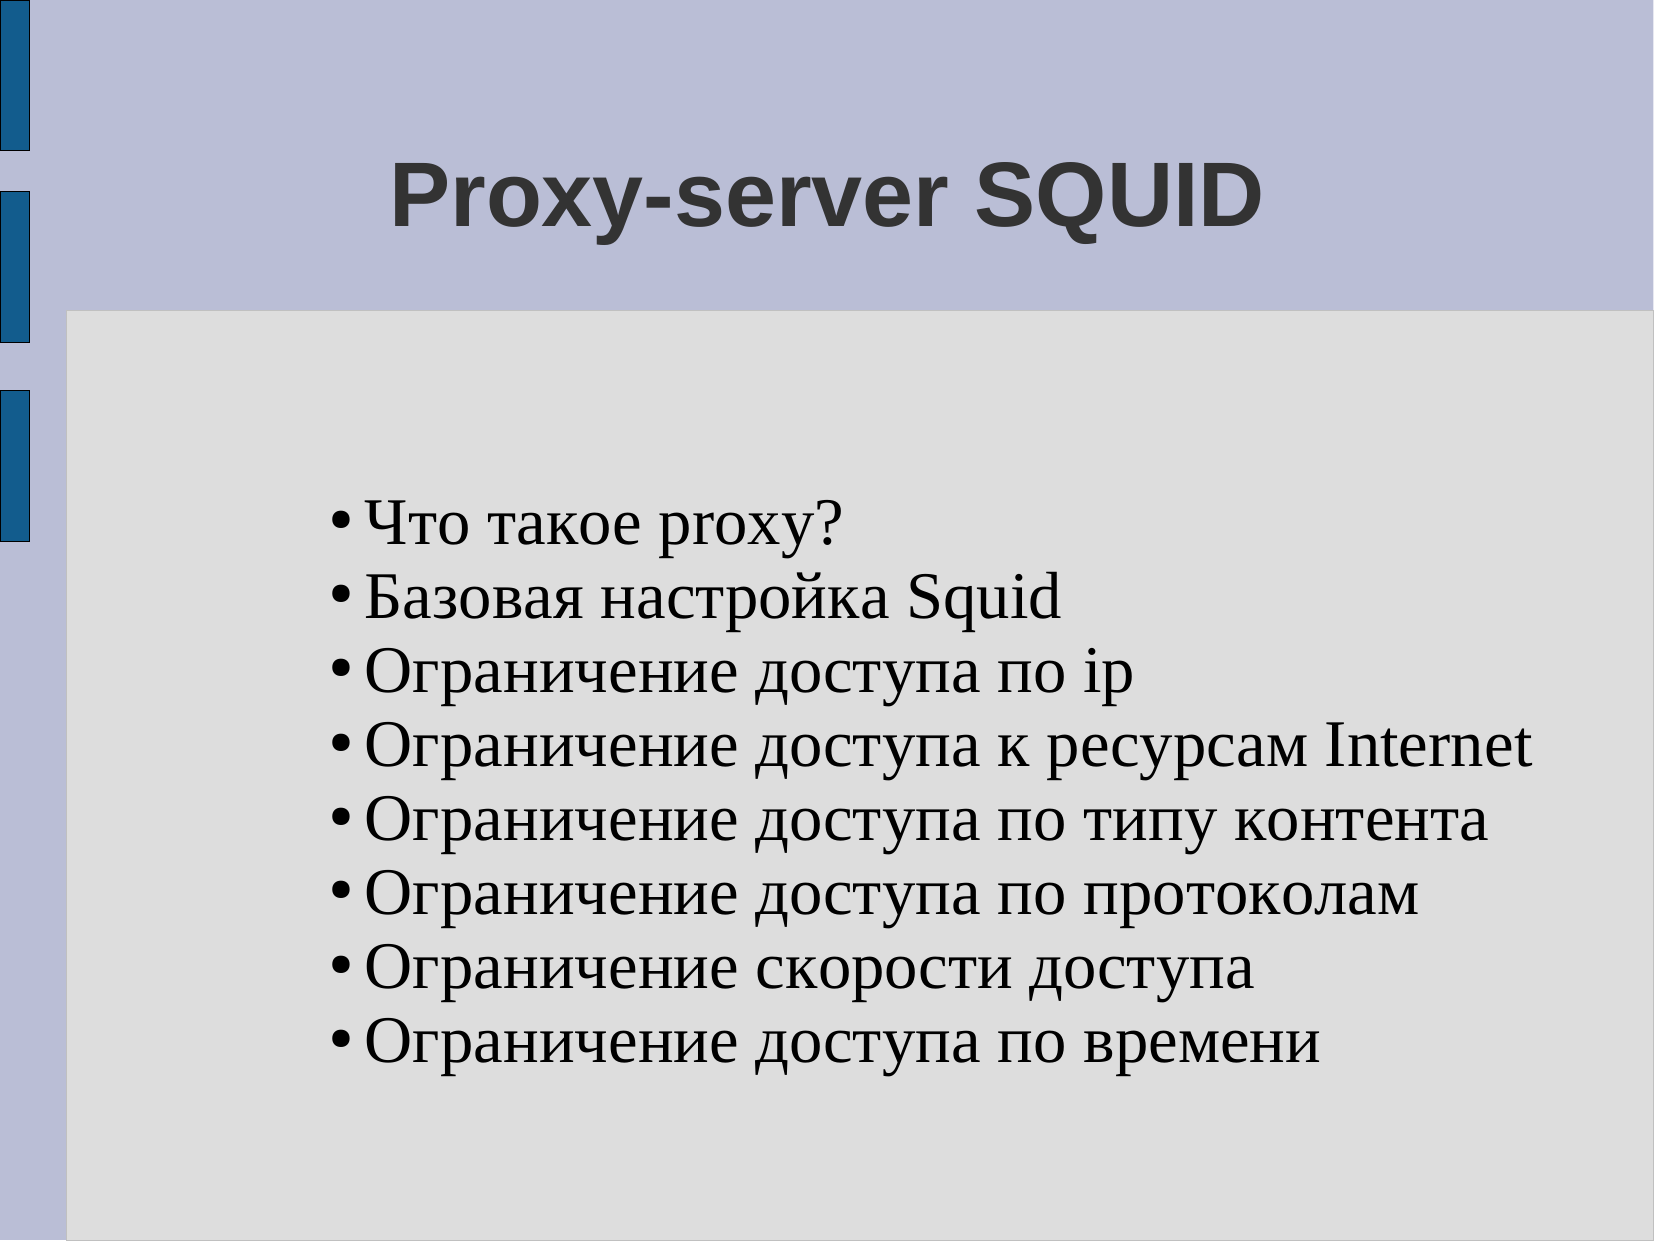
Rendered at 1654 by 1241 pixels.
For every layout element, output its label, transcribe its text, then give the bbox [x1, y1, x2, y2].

subtitle Что такое proxy? Базовая настройка Squid Ограничение доступа по ip Ограничение доступа к ресурсам Internet Ограничение доступа по типу контента Ограничение доступа по протоколам Ограничение скорости доступа Ограничение доступа по времени [147, 413, 1560, 1223]
title Proxy-server SQUID [121, 91, 1534, 299]
